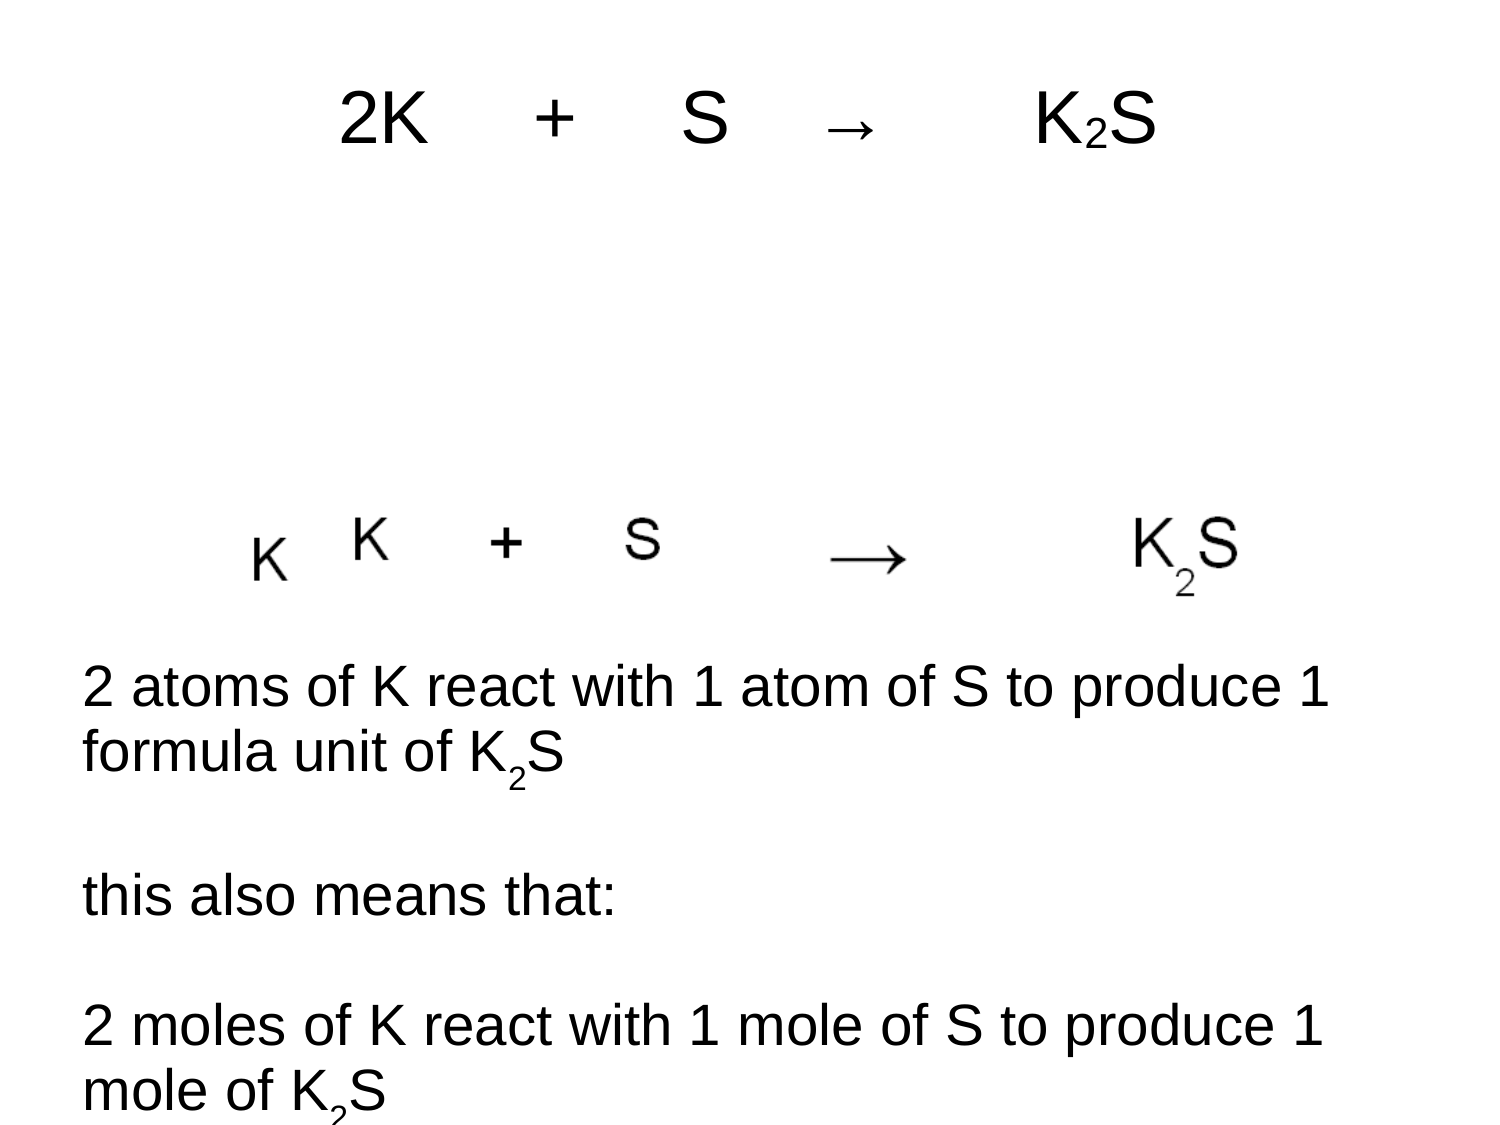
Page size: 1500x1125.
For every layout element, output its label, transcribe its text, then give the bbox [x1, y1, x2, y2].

picture [611, 500, 679, 582]
picture [476, 500, 544, 590]
picture [1118, 500, 1258, 613]
picture [238, 520, 306, 603]
picture [339, 500, 407, 582]
picture [815, 500, 926, 607]
text_box 2K + S → K2S [68, 68, 1429, 192]
text_box 2 atoms of K react with 1 atom of S to produce 1 formula unit of K2S this also means that: 2 moles of K react with 1 mole of S to produce 1 mole of K2S [68, 646, 1429, 1125]
